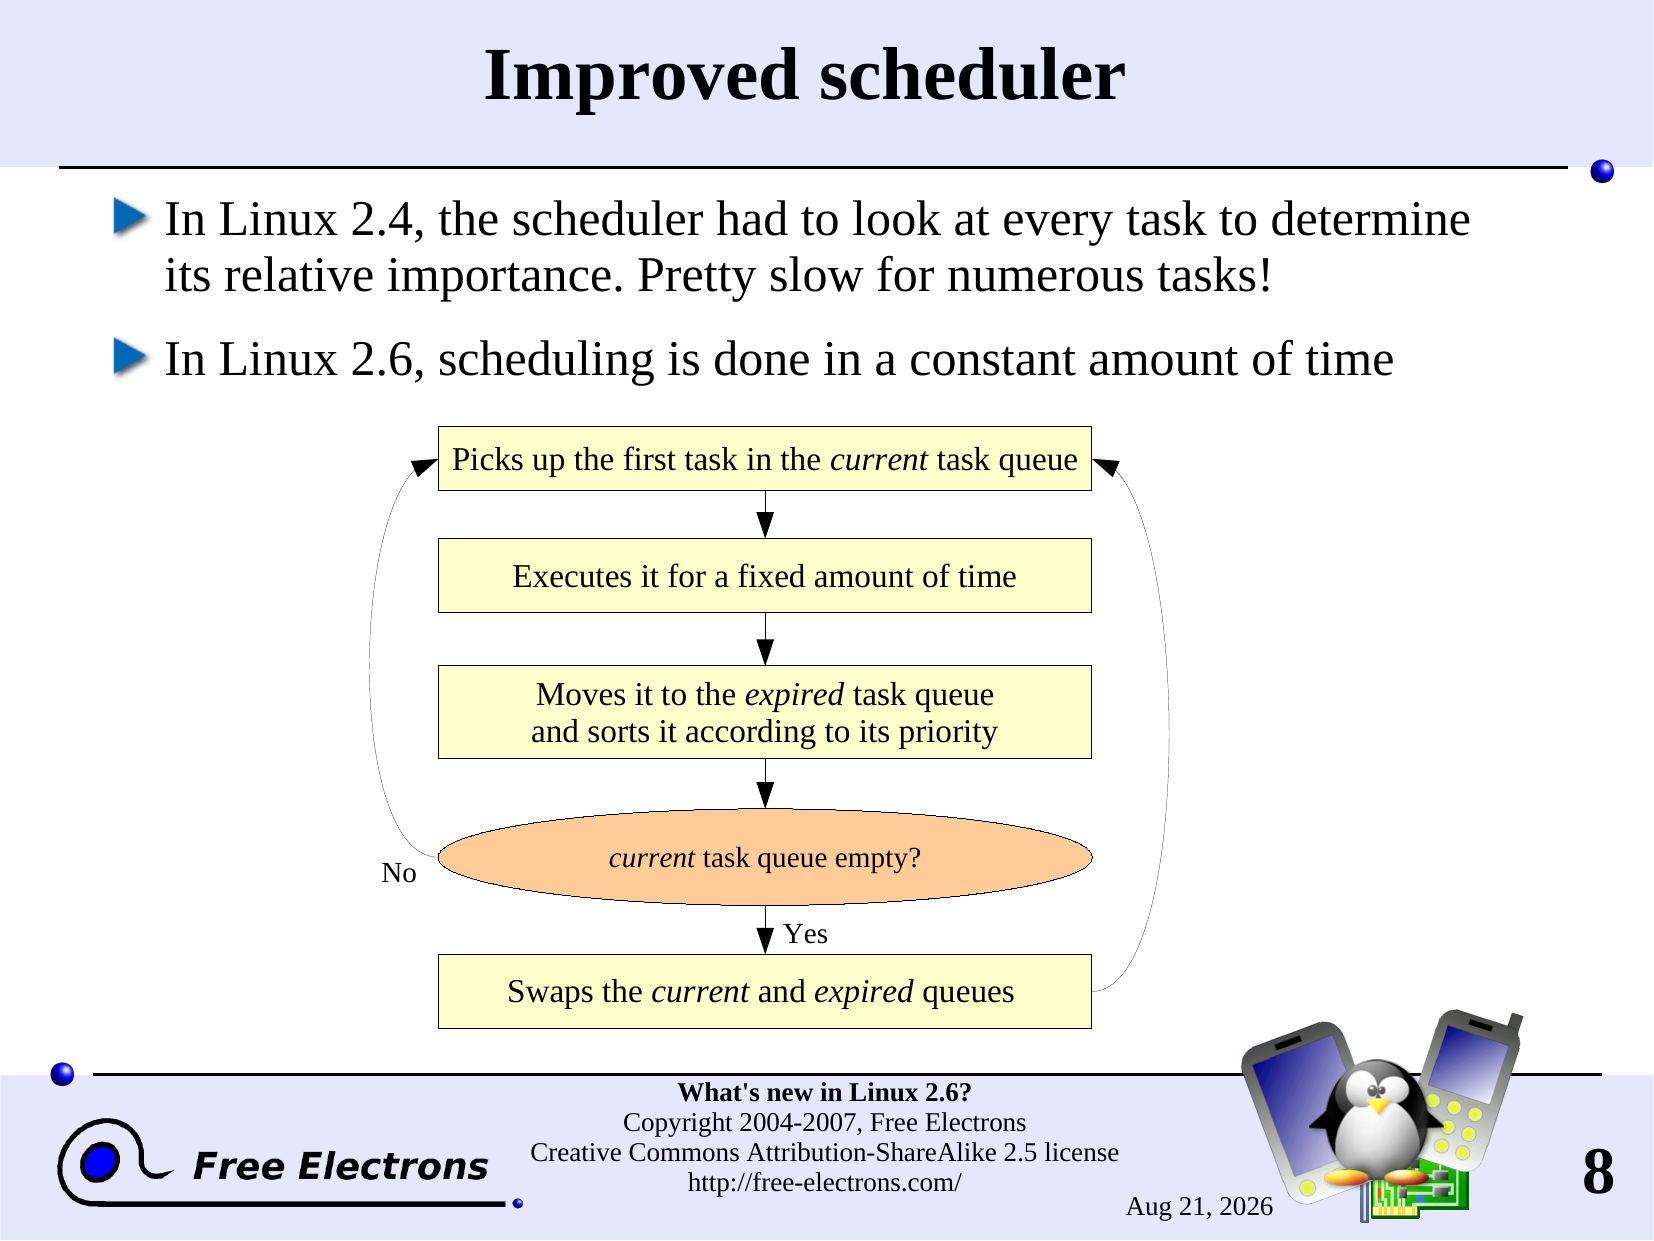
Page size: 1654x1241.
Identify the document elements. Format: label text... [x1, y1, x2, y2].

title Improved scheduler [60, 25, 1551, 124]
list In Linux 2.4, the scheduler had to look at every task to determine its relative importance. Pretty slow for numerous tasks! In Linux 2.6, scheduling is done in a constant amount of time [93, 191, 1506, 1041]
text_box Executes it for a fixed amount of time [438, 538, 1092, 613]
text_box Swaps the current and expired queues [438, 954, 1092, 1029]
text_box No [381, 856, 418, 897]
text_box Picks up the first task in the current task queue [438, 426, 1092, 491]
text_box Yes [782, 917, 829, 958]
text_box current task queue empty? [438, 808, 1093, 906]
text_box Moves it to the expired task queue and sorts it according to its priority [438, 665, 1092, 759]
picture [1225, 1003, 1538, 1241]
picture [50, 1107, 527, 1216]
